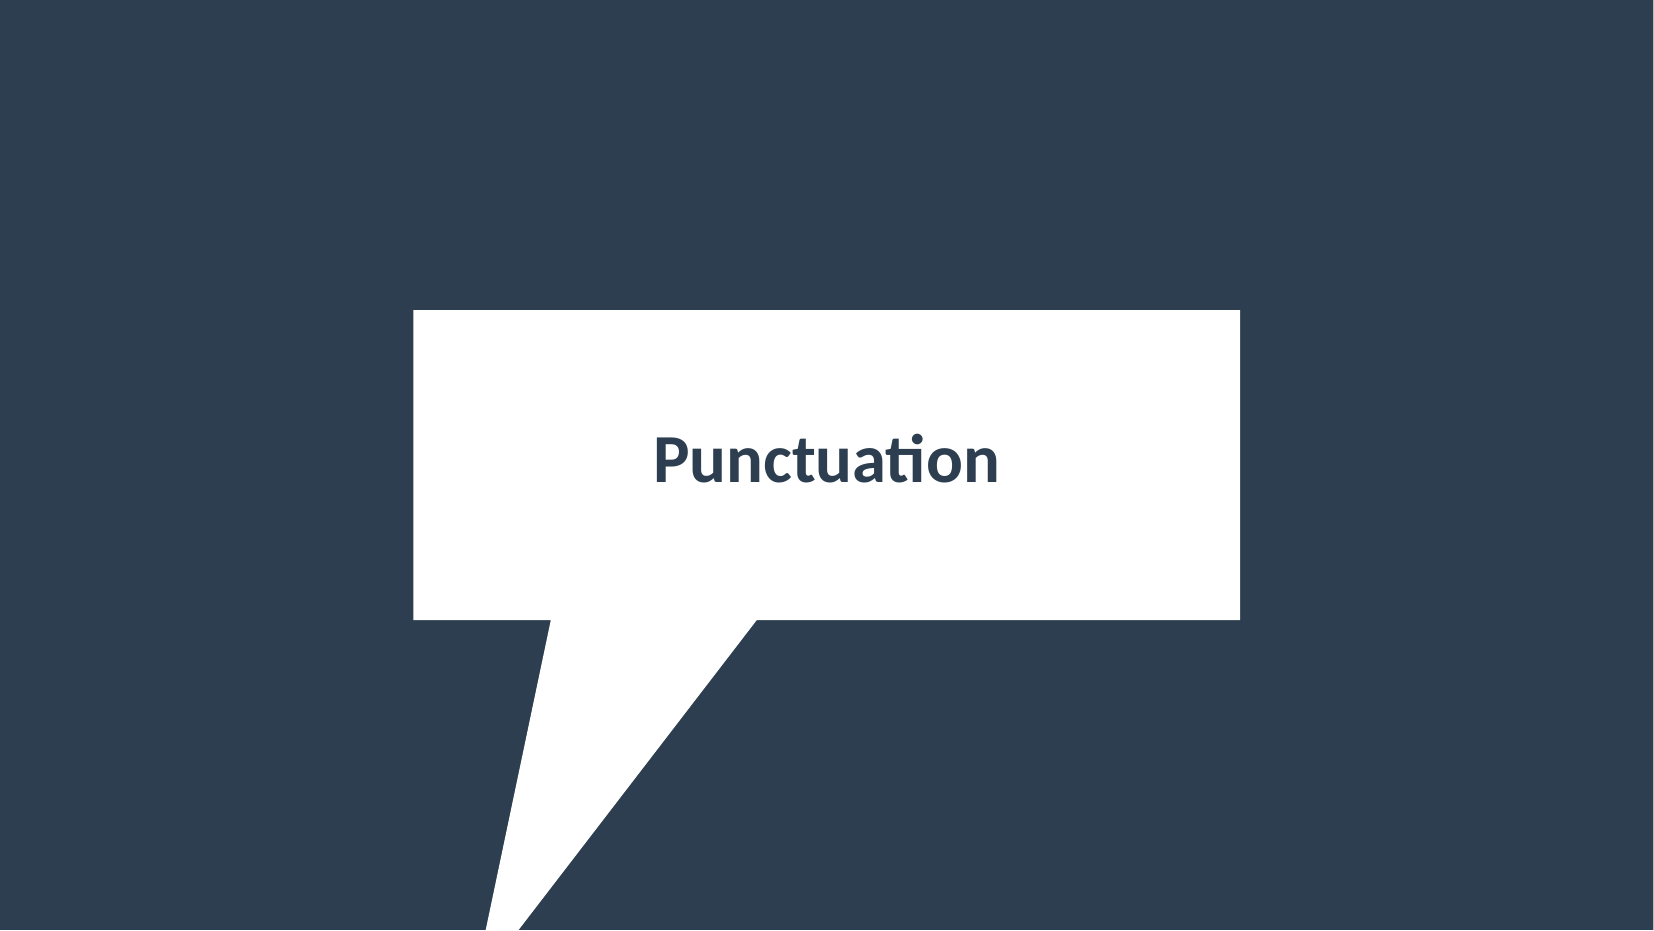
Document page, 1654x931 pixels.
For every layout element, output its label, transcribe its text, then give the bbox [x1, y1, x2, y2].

title Punctuation [442, 332, 1211, 598]
